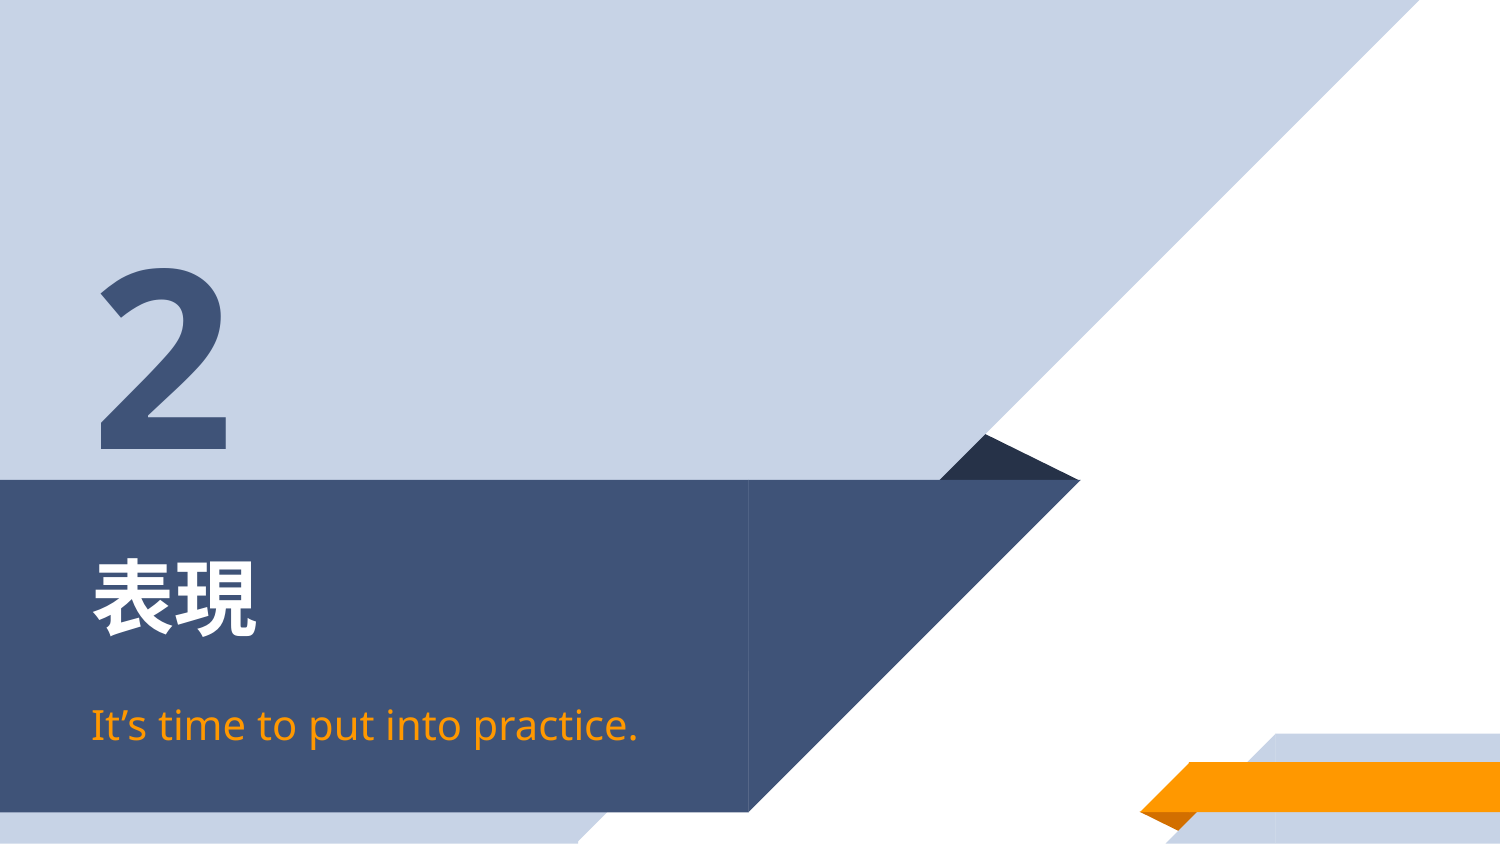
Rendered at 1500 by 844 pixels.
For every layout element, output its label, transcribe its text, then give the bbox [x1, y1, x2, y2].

text_box 2 [76, 0, 434, 515]
title 表現 [76, 470, 748, 662]
subtitle It’s time to put into practice. [76, 683, 748, 813]
